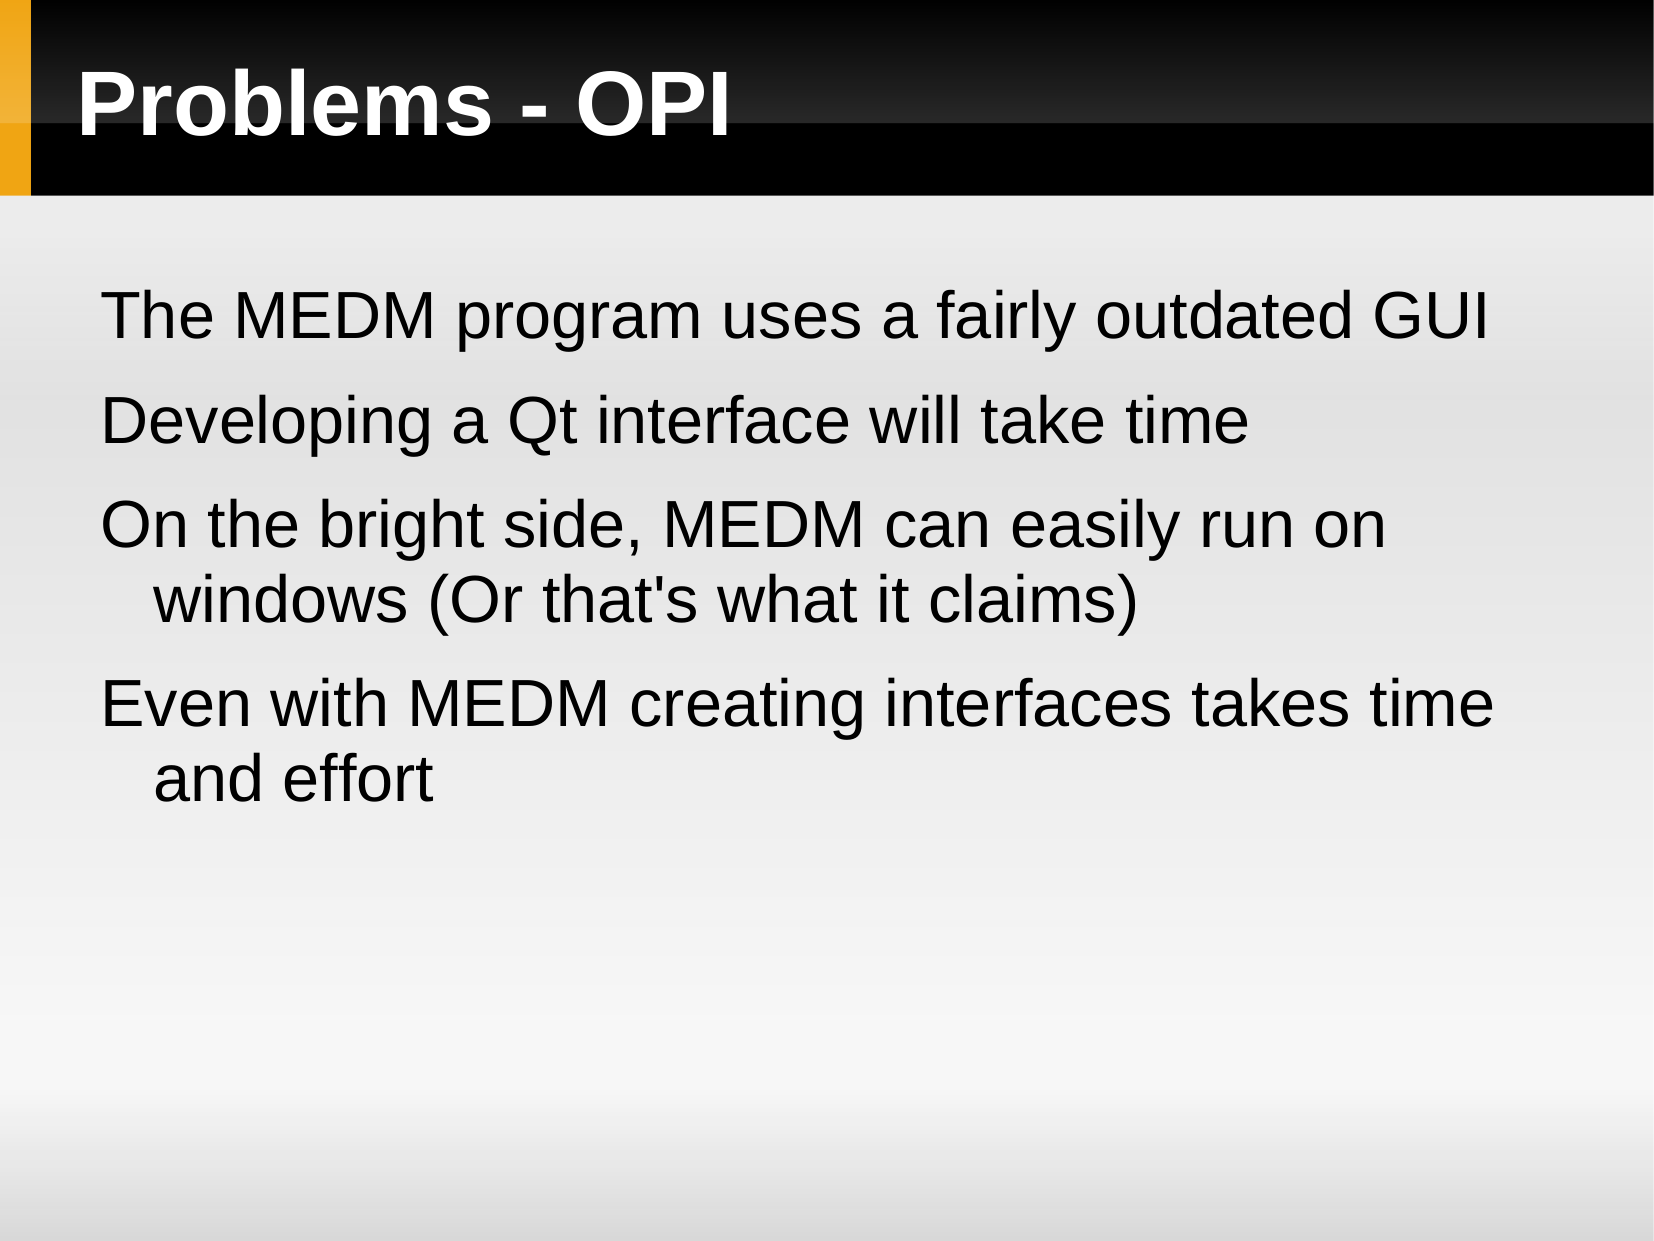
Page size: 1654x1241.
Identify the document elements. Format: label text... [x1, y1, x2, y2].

picture [0, 0, 1654, 1241]
title Problems - OPI [76, 7, 1565, 200]
list The MEDM program uses a fairly outdated GUI Developing a Qt interface will take time On the bright side, MEDM can easily run on windows (Or that's what it claims) Even with MEDM creating interfaces takes time and effort [82, 278, 1571, 1083]
